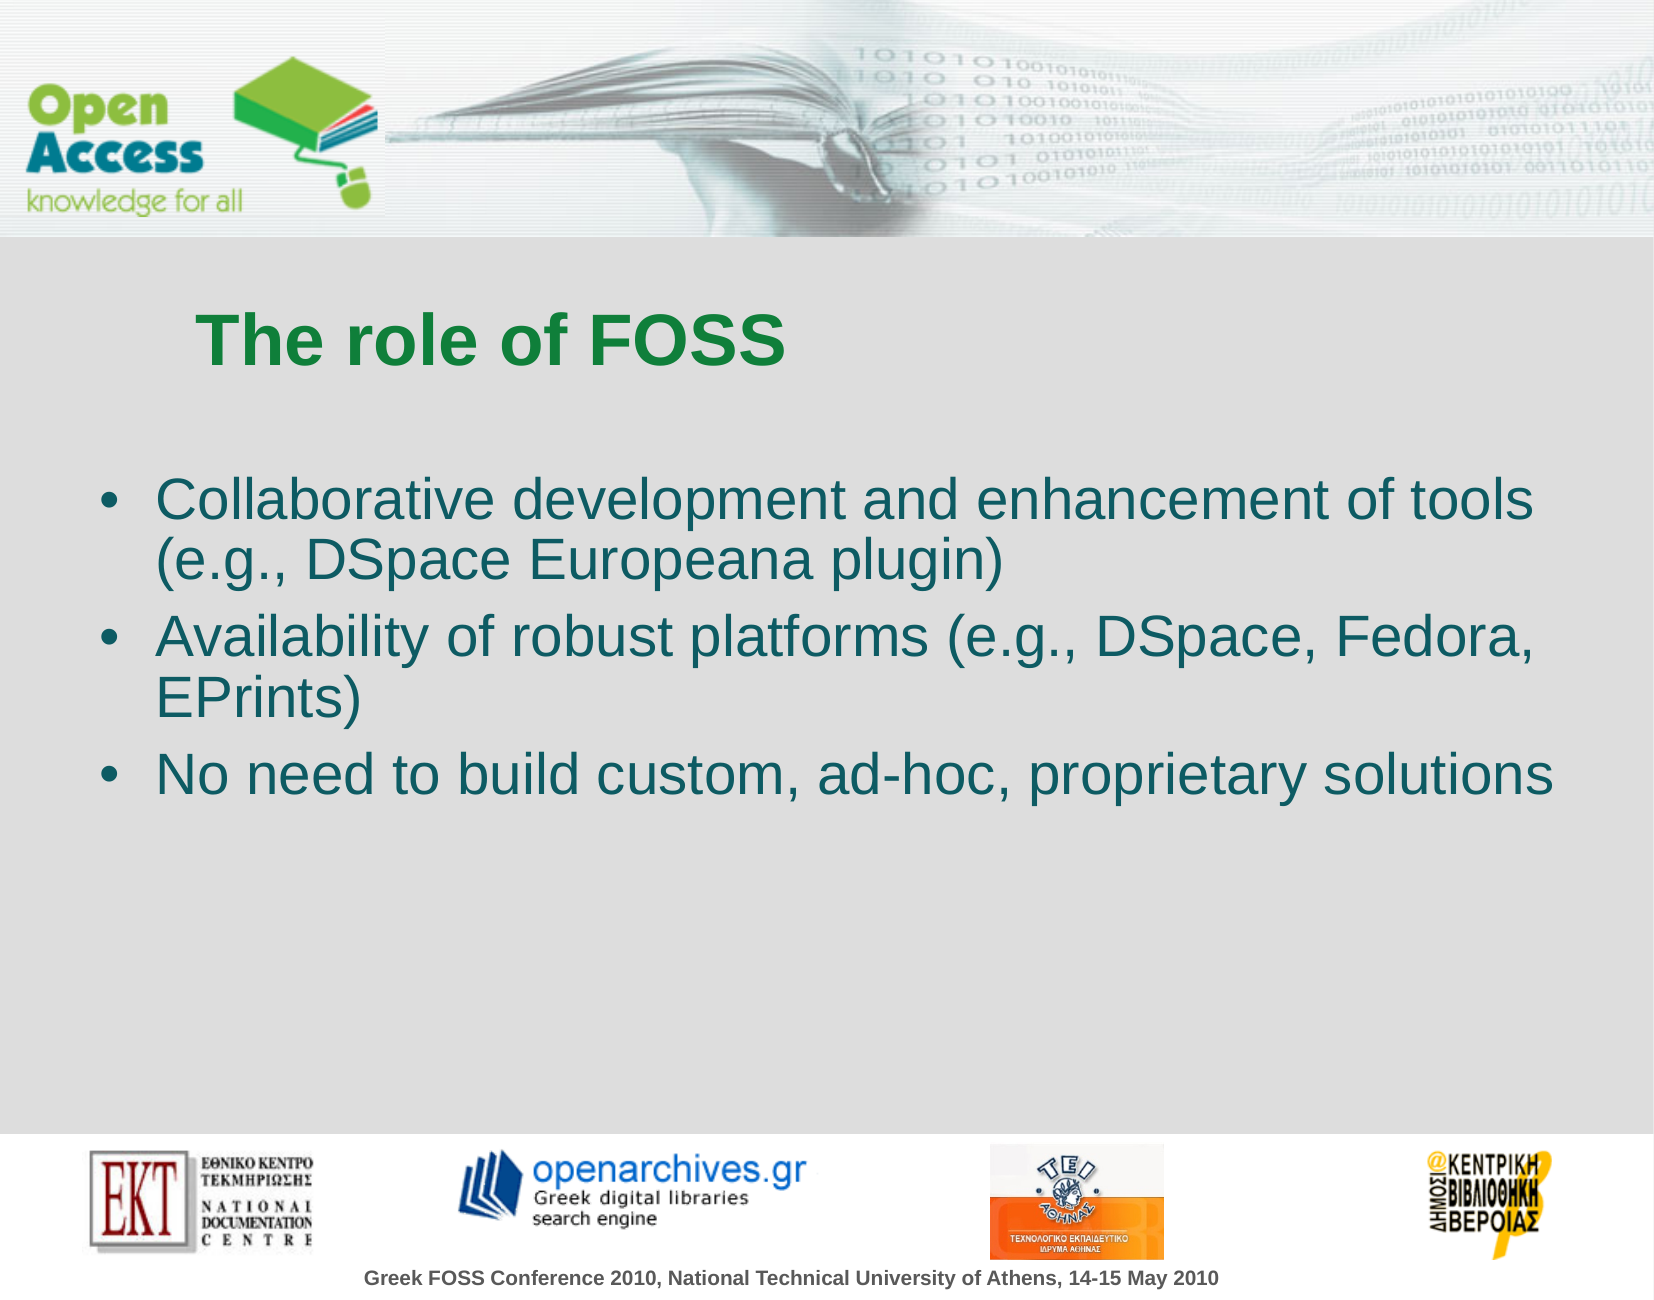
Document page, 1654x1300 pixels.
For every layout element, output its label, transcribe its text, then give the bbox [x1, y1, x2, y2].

text_box The role of FOSS [195, 303, 1516, 387]
picture [82, 1138, 323, 1260]
text_box Collaborative development and enhancement of tools (e.g., DSpace Europeana plugin) Availability of robust platforms (e.g., DSpace, Fedora, EPrints) No need to build custom, ad-hoc, proprietary solutions [82, 462, 1603, 904]
picture [1424, 1136, 1648, 1260]
picture [990, 1142, 1164, 1260]
picture [451, 1142, 851, 1231]
picture [0, 0, 1654, 237]
